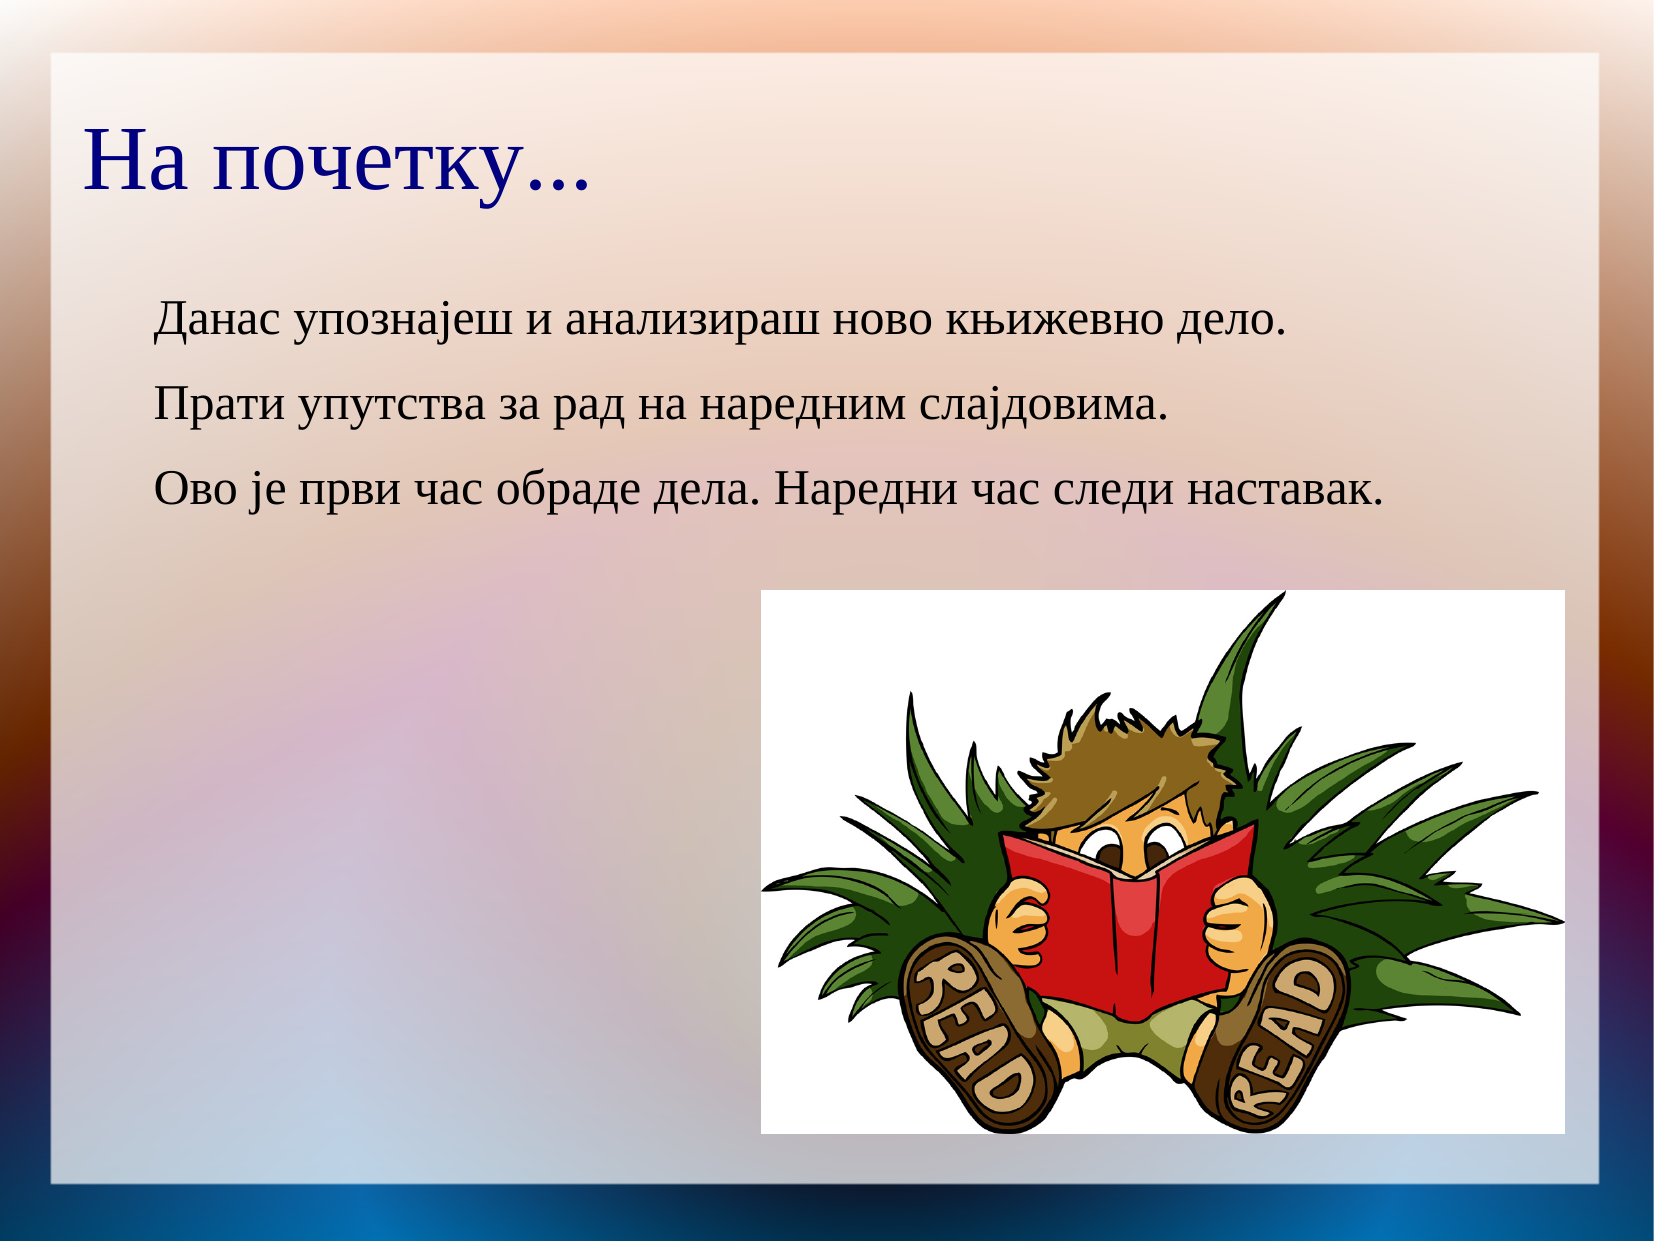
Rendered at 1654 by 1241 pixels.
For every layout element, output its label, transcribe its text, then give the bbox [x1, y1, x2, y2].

list Данас упознајеш и анализираш ново књижевно дело. Прати упутства за рад на наредним слајдовима. Ово је први час обраде дела. Наредни час следи наставак. [82, 290, 1571, 1034]
title На почетку... [82, 55, 1571, 263]
picture [0, 0, 1654, 1241]
